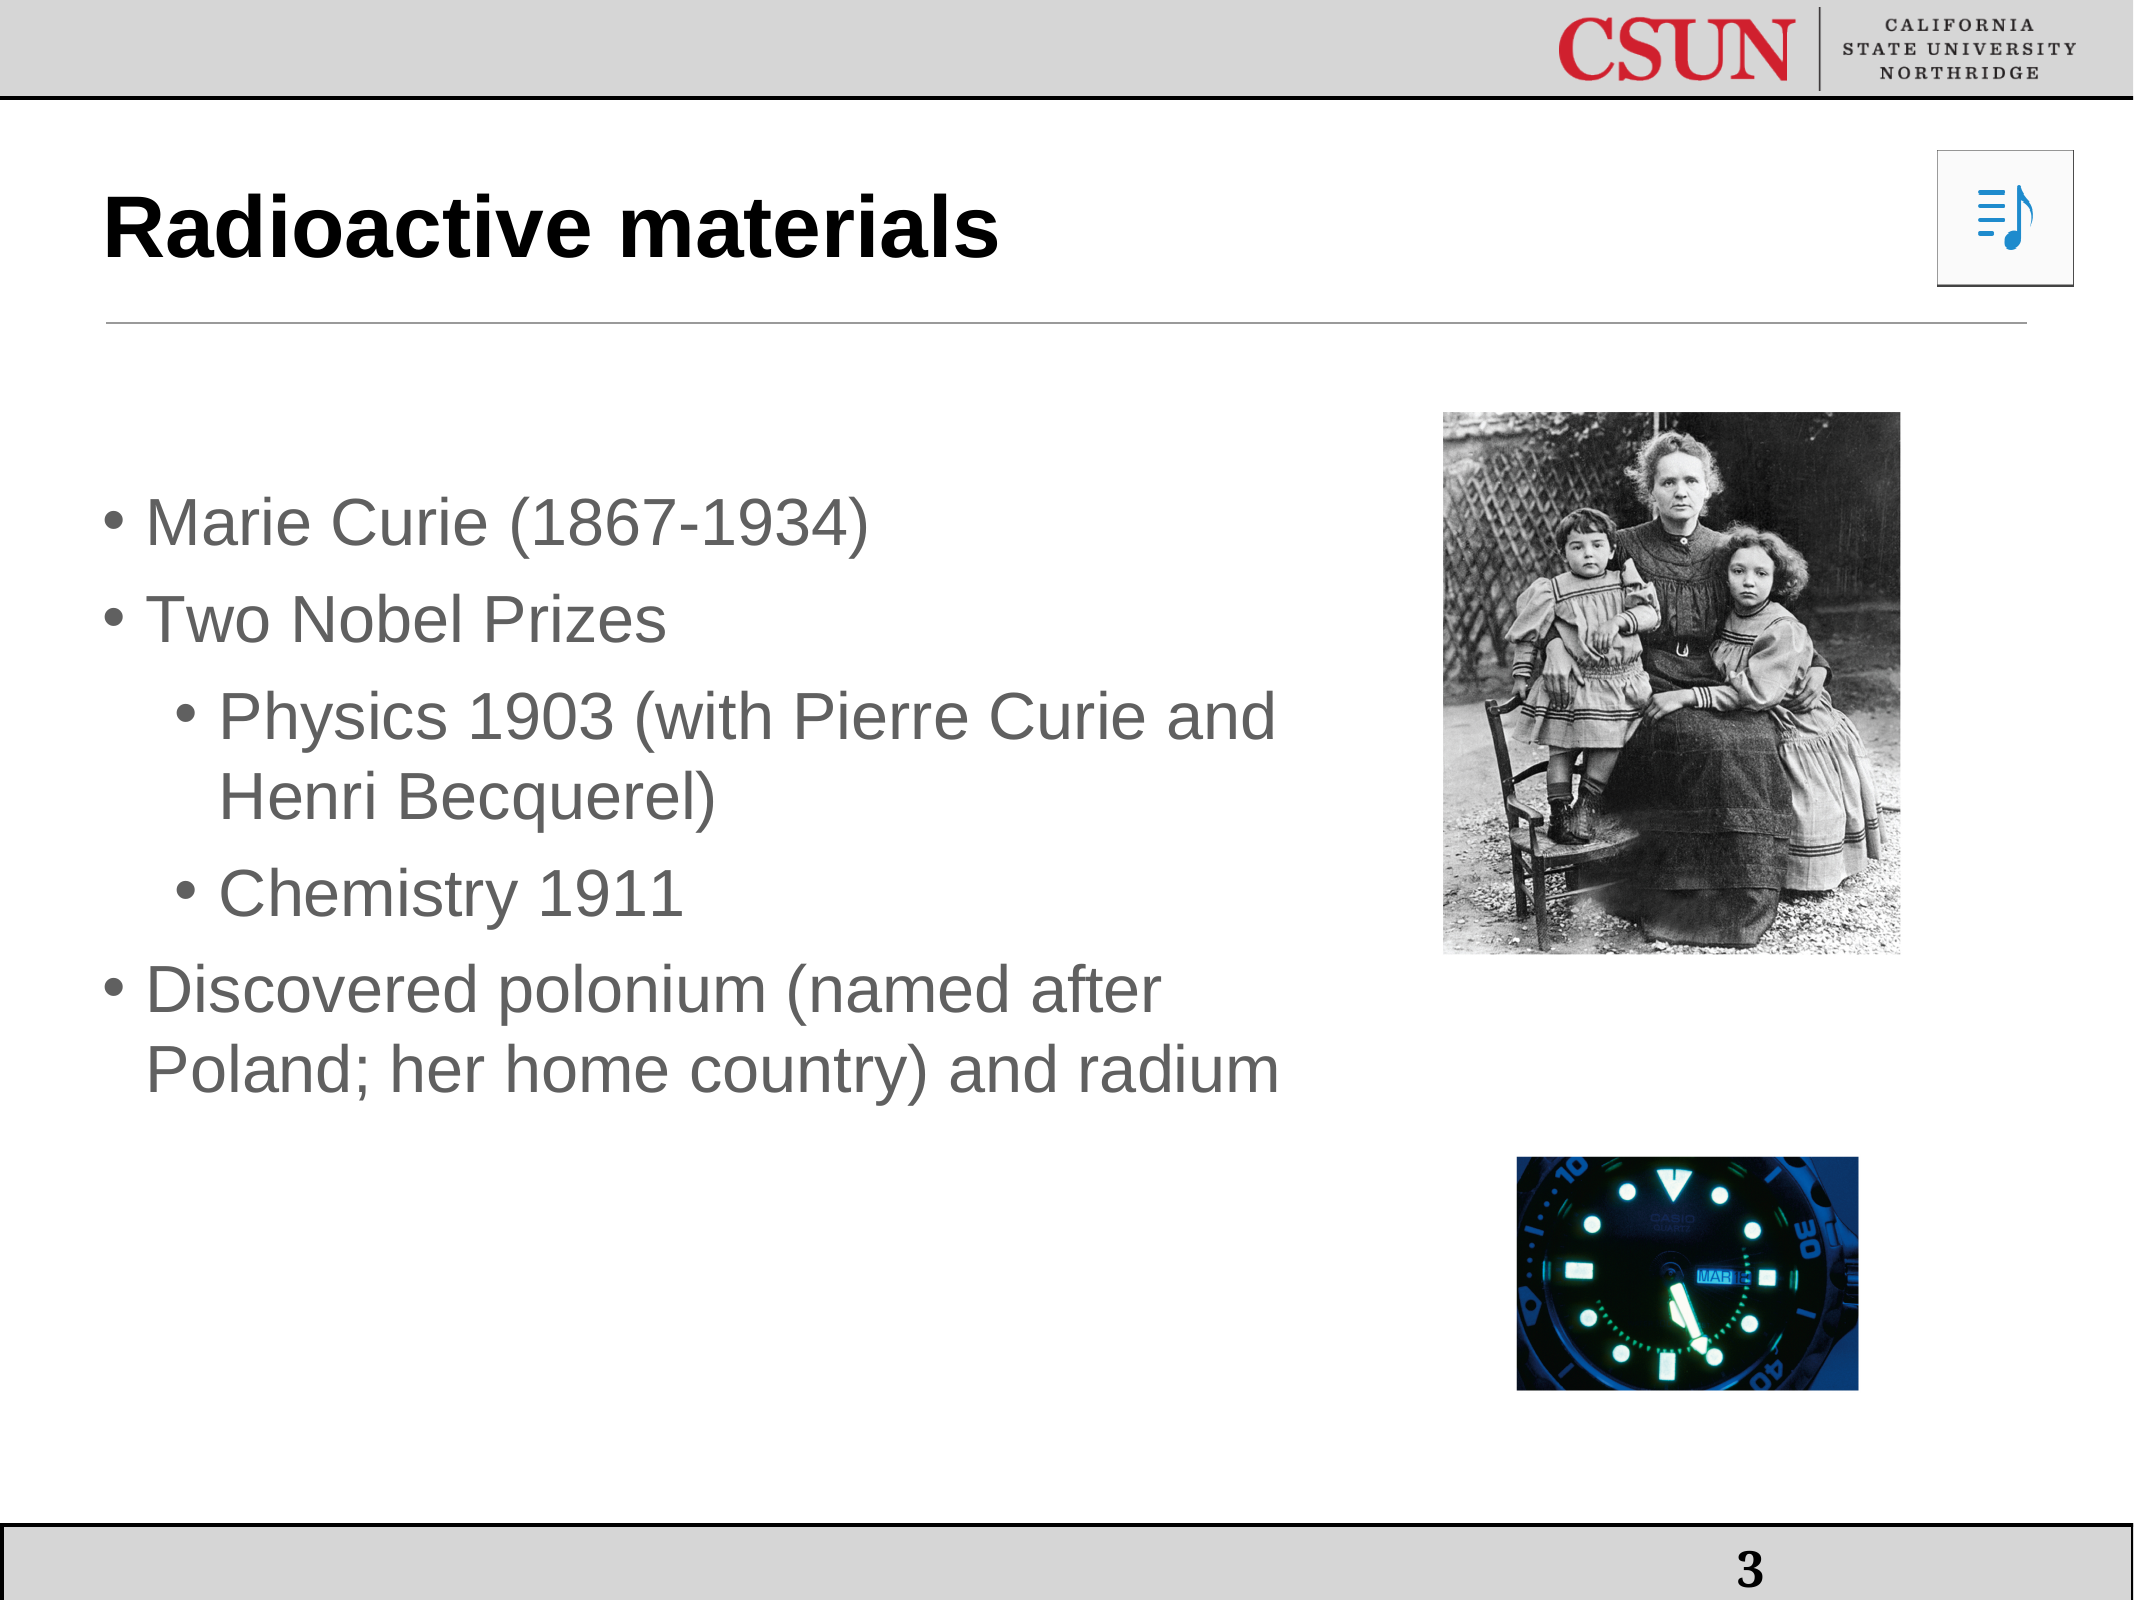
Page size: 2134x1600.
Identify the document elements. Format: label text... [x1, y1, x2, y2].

picture [1514, 1154, 1861, 1394]
list Marie Curie (1867-1934) Two Nobel Prizes Physics 1903 (with Pierre Curie and Henri Becquerel) Chemistry 1911 Discovered polonium (named after Poland; her home country) and radium [93, 470, 1319, 1160]
picture [1437, 406, 1906, 961]
text_box [1936, 148, 2075, 288]
title Radioactive materials [93, 104, 2040, 284]
picture [1559, 7, 2076, 91]
